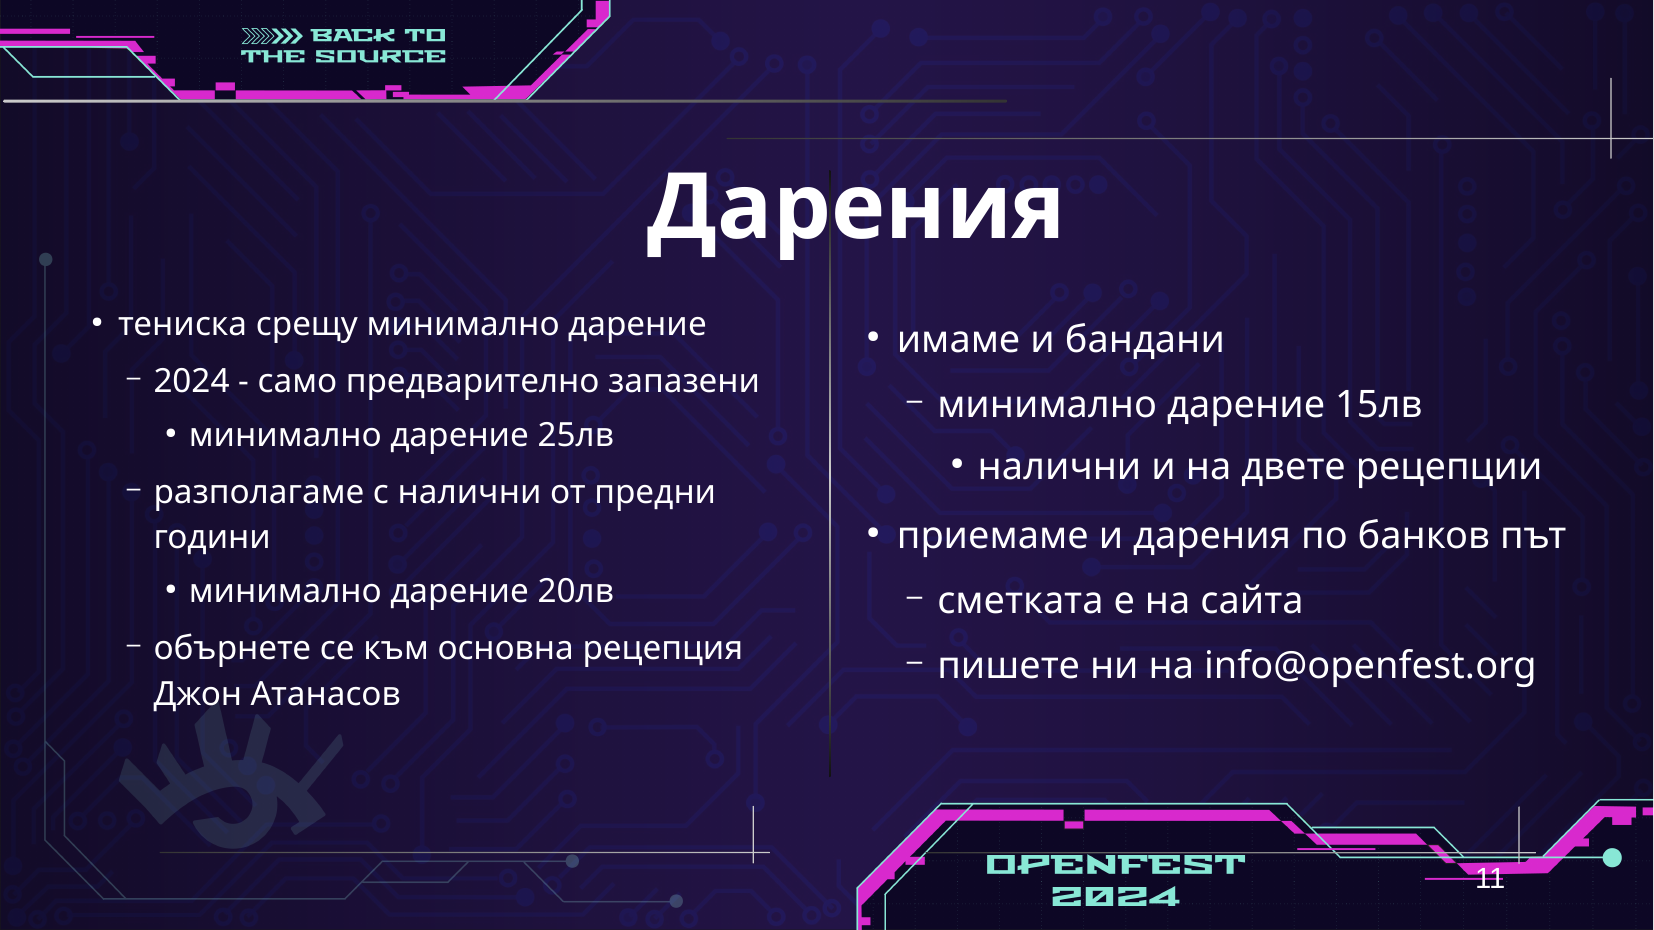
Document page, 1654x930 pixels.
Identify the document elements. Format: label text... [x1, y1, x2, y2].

picture [0, 0, 1654, 930]
list имаме и бандани минимално дарение 15лв налични и на двете рецепции приемаме и дарения по банков път сметката е на сайта пишете ни на info@openfest.org [856, 312, 1576, 713]
title Дарения [75, 138, 1640, 268]
list тениска срещу минимално дарение 2024 - само предварително запазени минимално дарение 25лв разполагаме с налични от предни години минимално дарение 20лв обърнете се към основна рецепция Джон Атанасов [82, 300, 788, 758]
